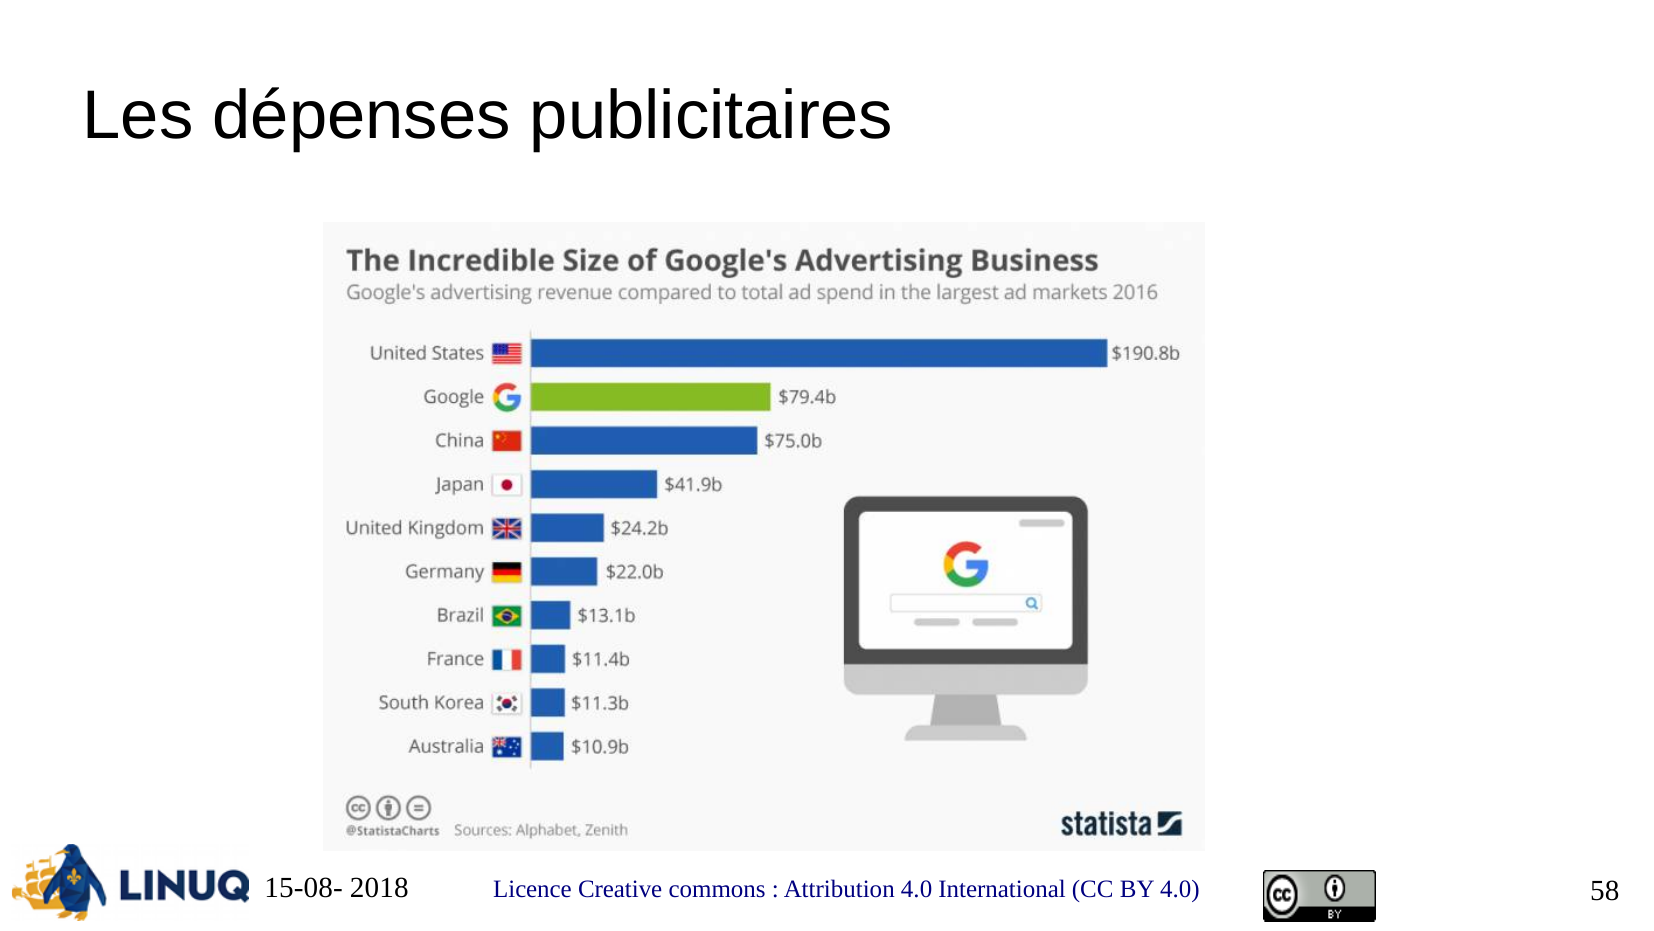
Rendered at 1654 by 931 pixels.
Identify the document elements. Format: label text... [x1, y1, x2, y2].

picture [1263, 870, 1376, 922]
title Les dépenses publicitaires [82, 37, 1571, 193]
picture [11, 844, 249, 921]
picture [323, 222, 1205, 851]
